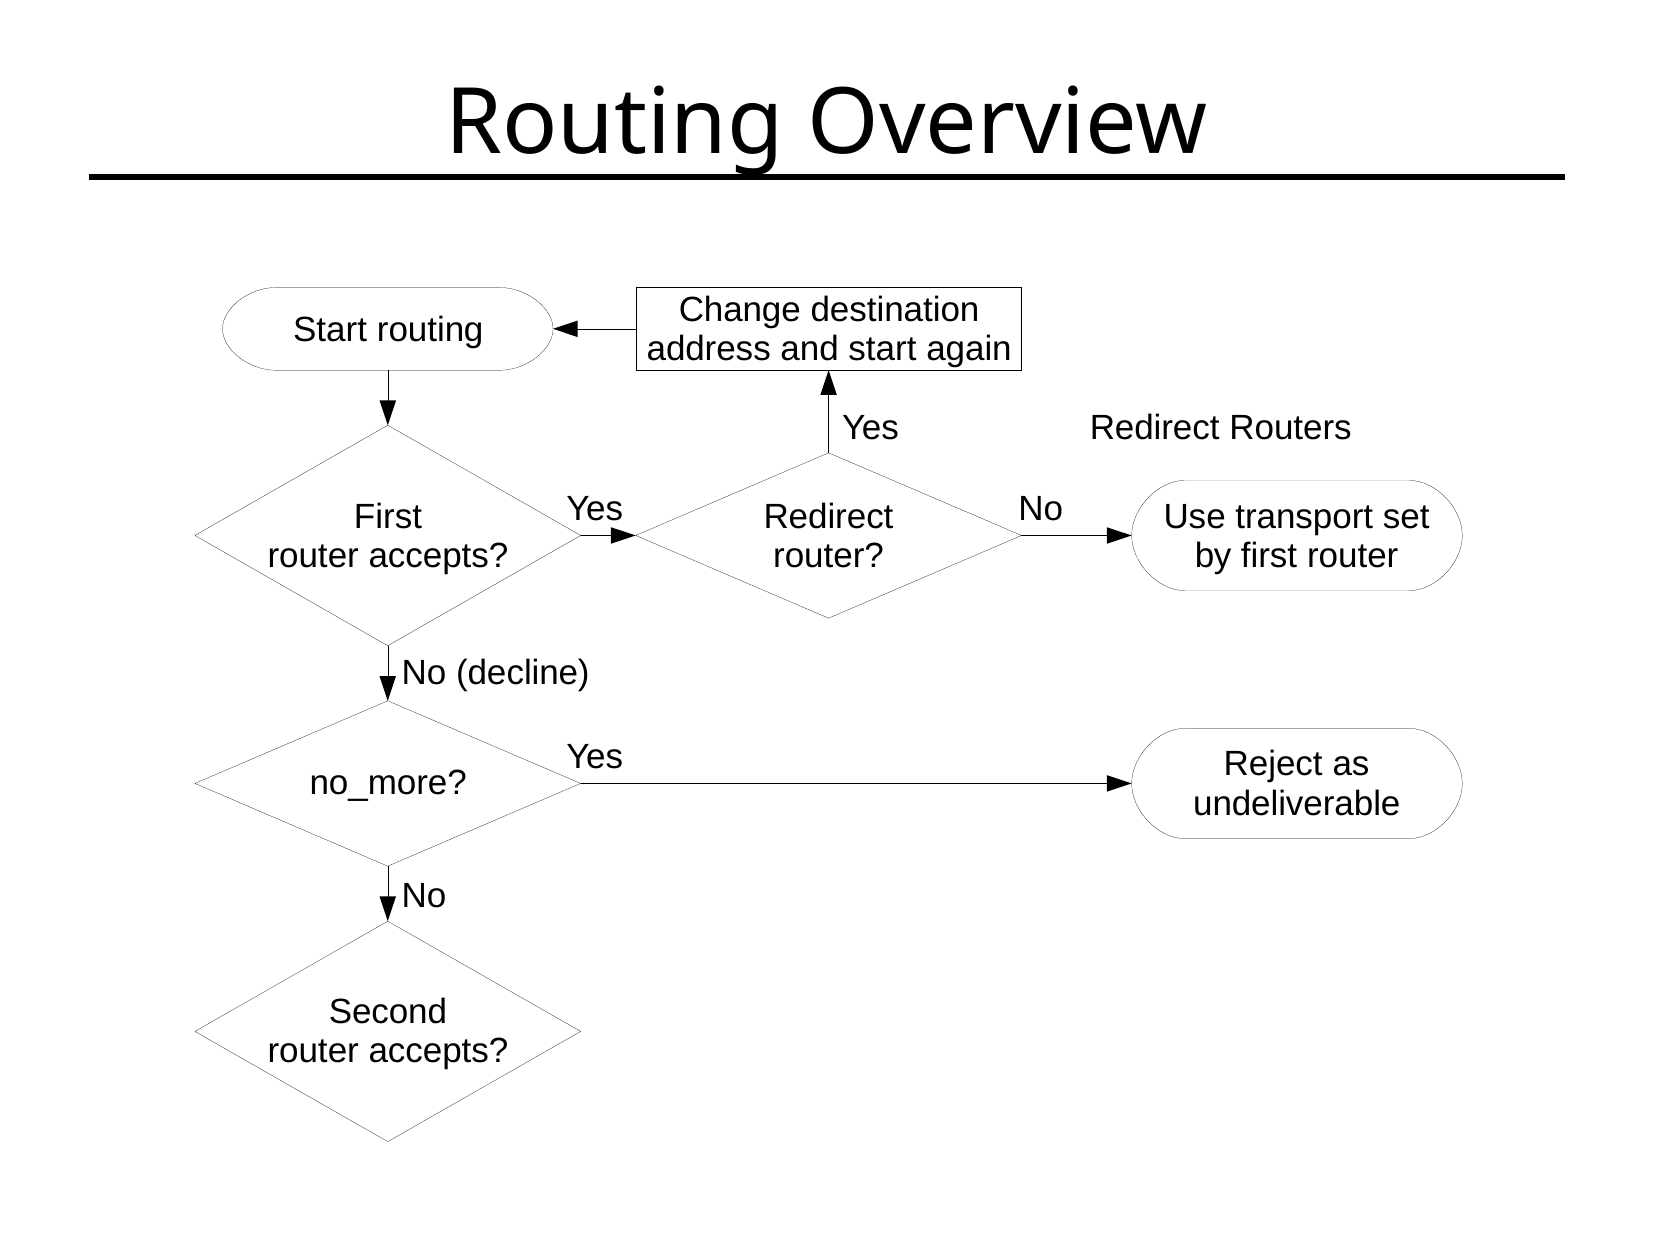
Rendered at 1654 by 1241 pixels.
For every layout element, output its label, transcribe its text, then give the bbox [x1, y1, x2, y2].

chart [177, 273, 1506, 1152]
title Routing Overview [82, 29, 1571, 207]
